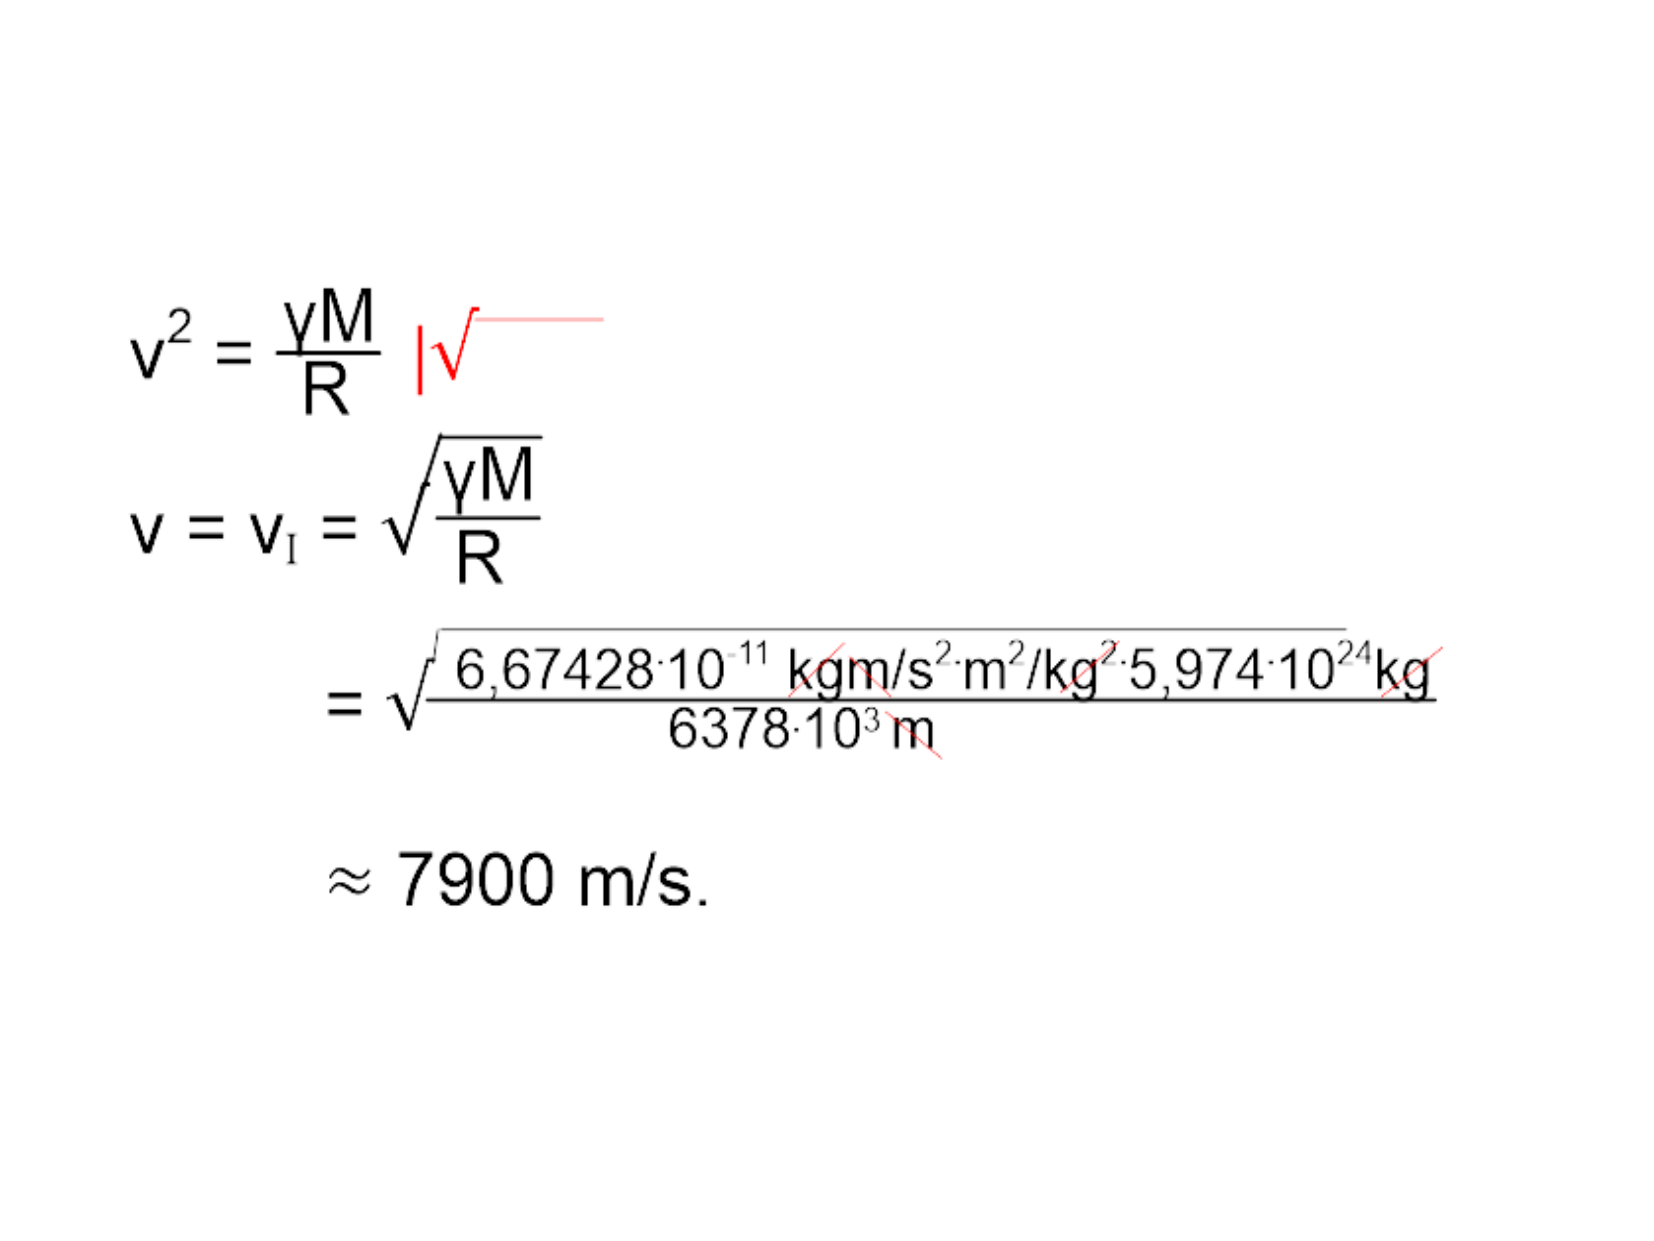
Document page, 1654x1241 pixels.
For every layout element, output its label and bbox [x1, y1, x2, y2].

picture [70, 47, 1546, 1004]
